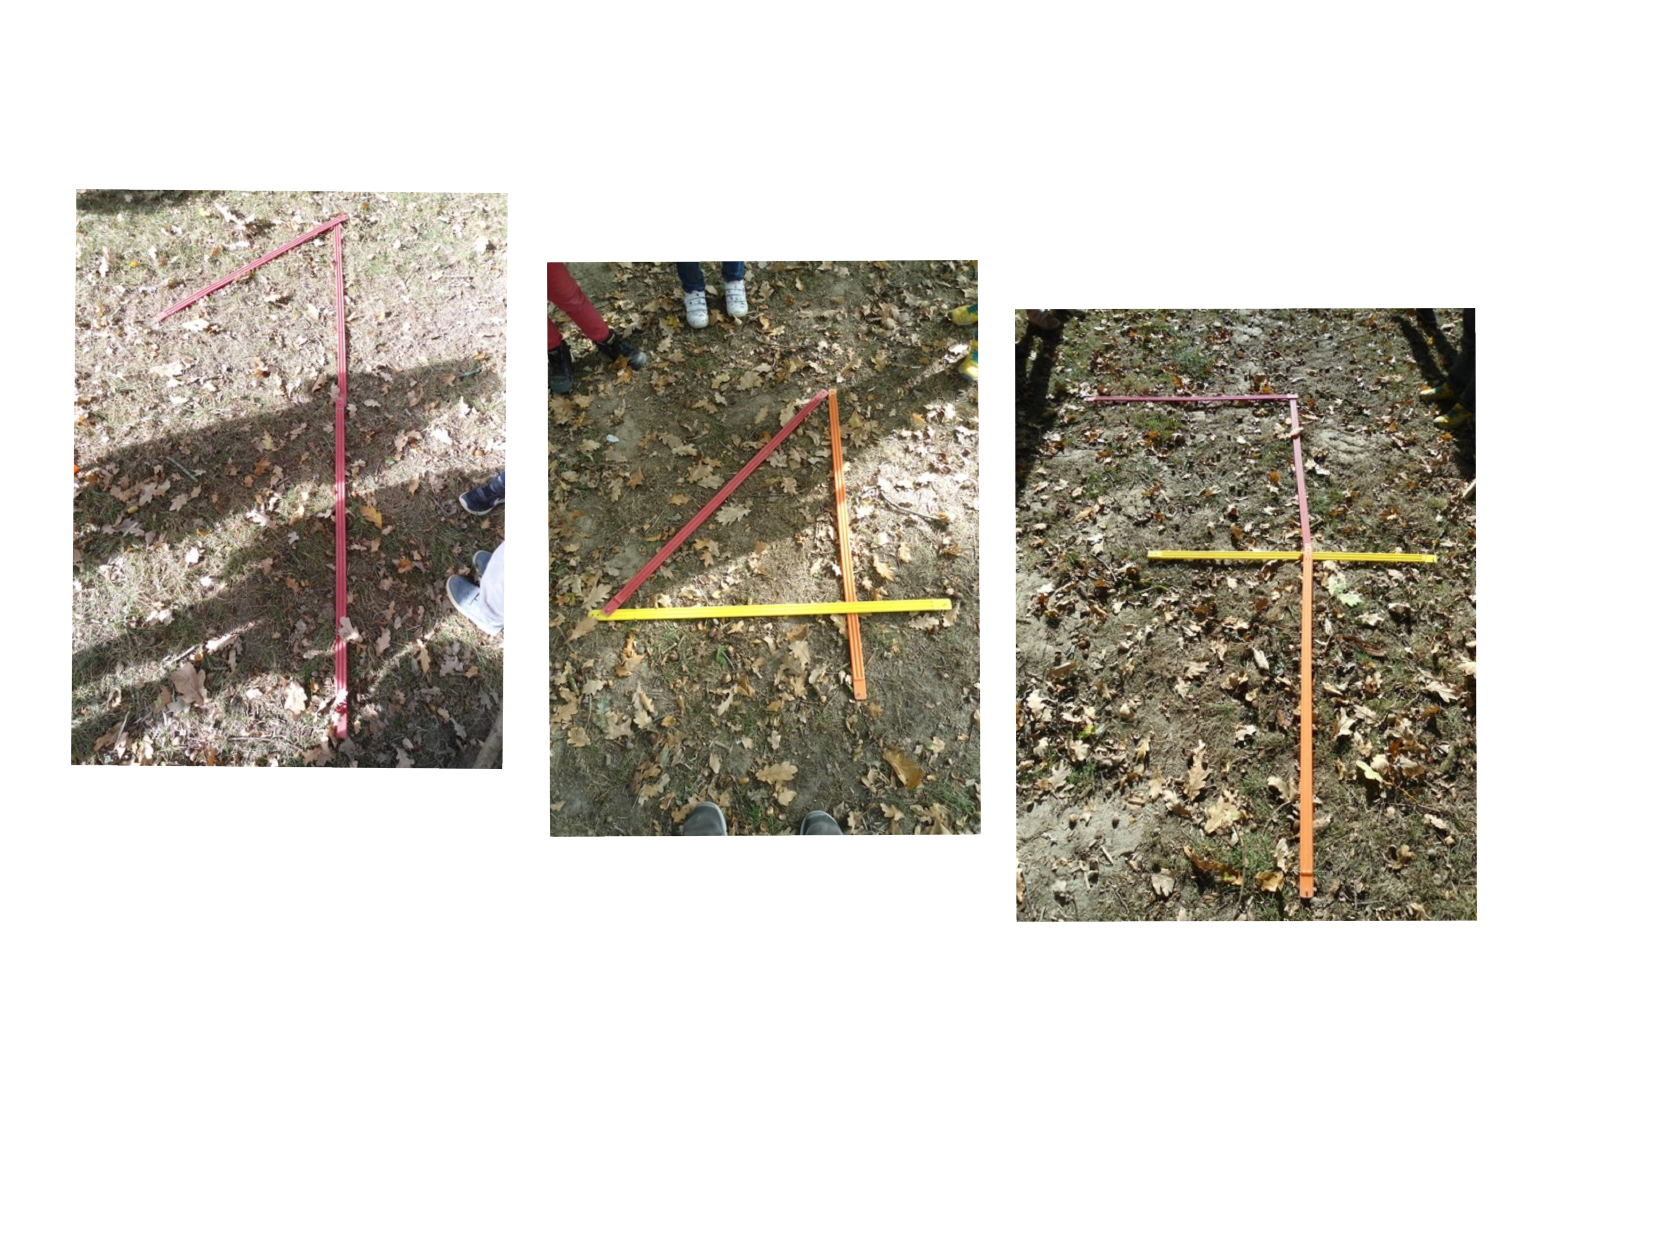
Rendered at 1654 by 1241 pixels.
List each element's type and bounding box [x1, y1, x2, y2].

picture [546, 259, 981, 837]
picture [70, 188, 508, 769]
picture [1014, 307, 1477, 922]
